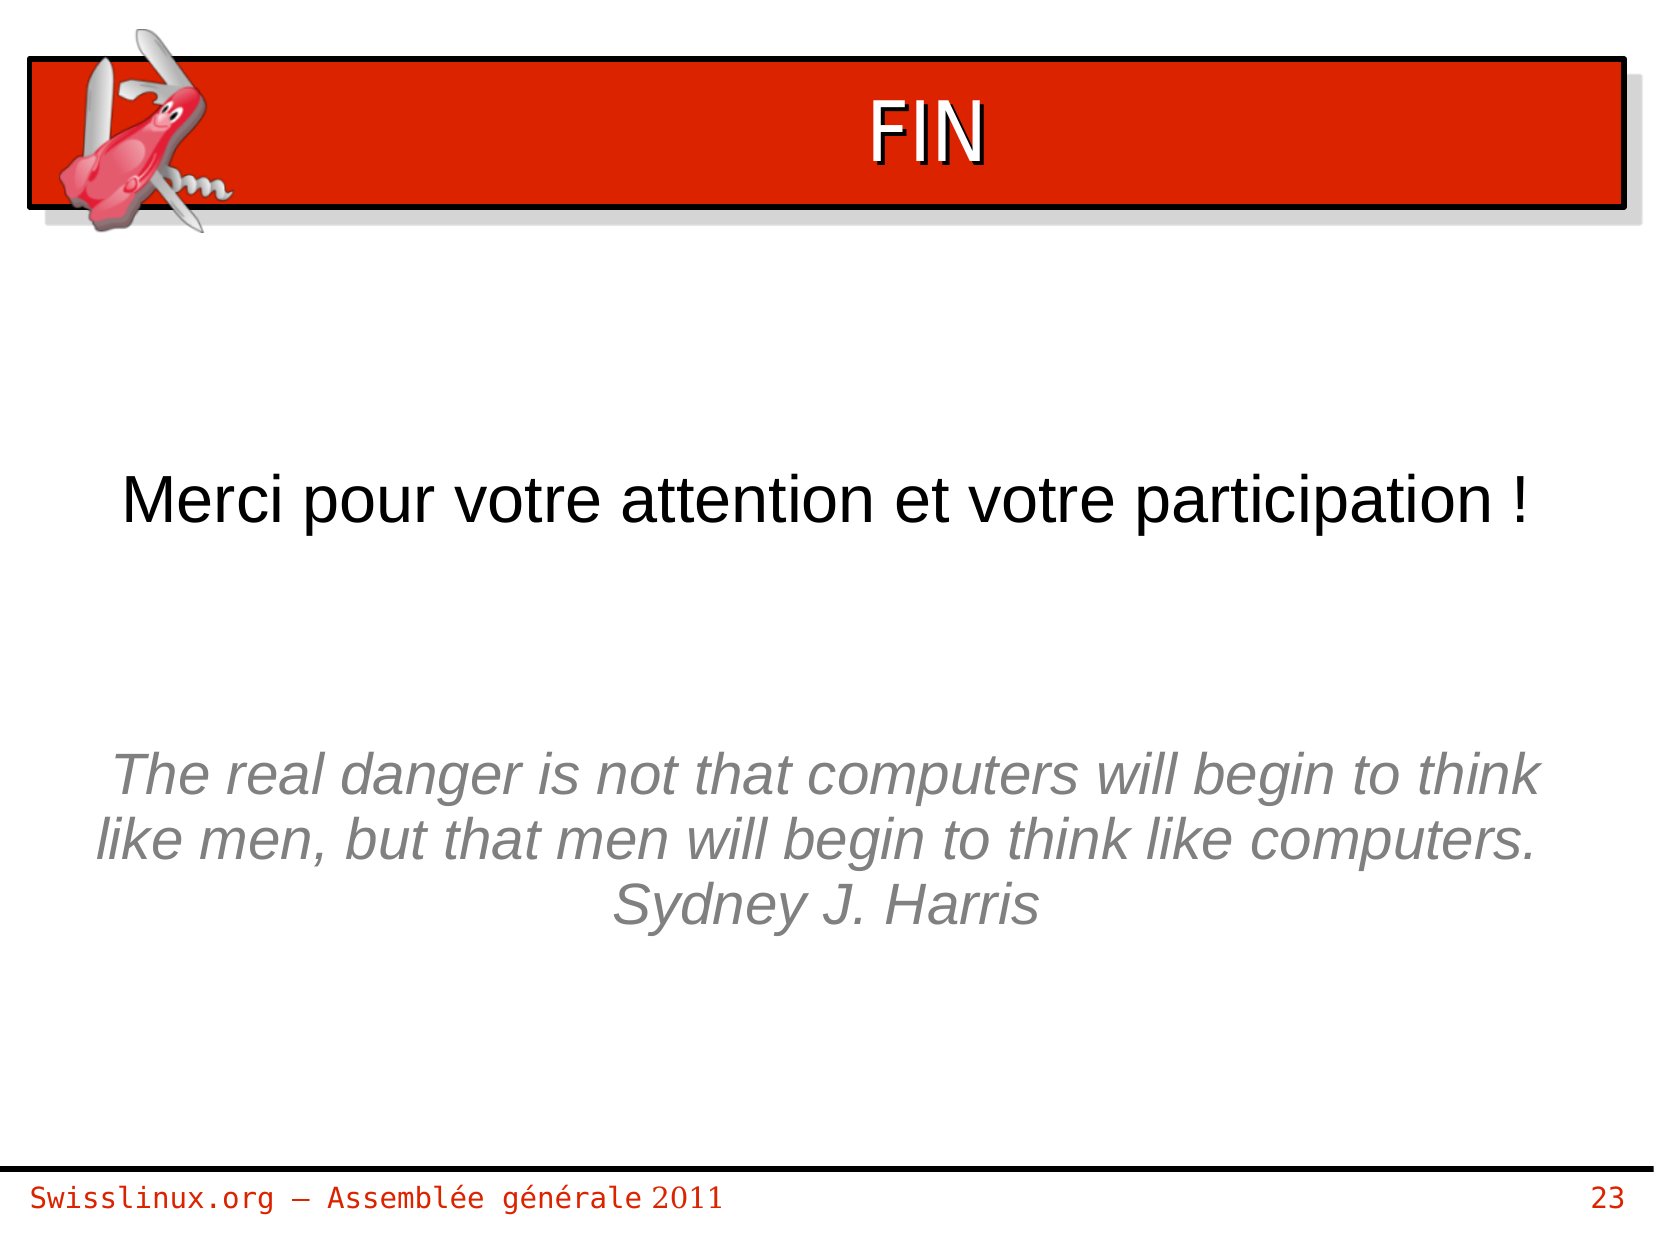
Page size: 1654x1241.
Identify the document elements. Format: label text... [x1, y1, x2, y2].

title FIN [259, 84, 1595, 182]
picture [59, 29, 234, 233]
subtitle Merci pour votre attention et votre participation ! The real danger is not that computers will begin to think like men, but that men will begin to think like computers. Sydney J. Harris [82, 290, 1571, 1109]
